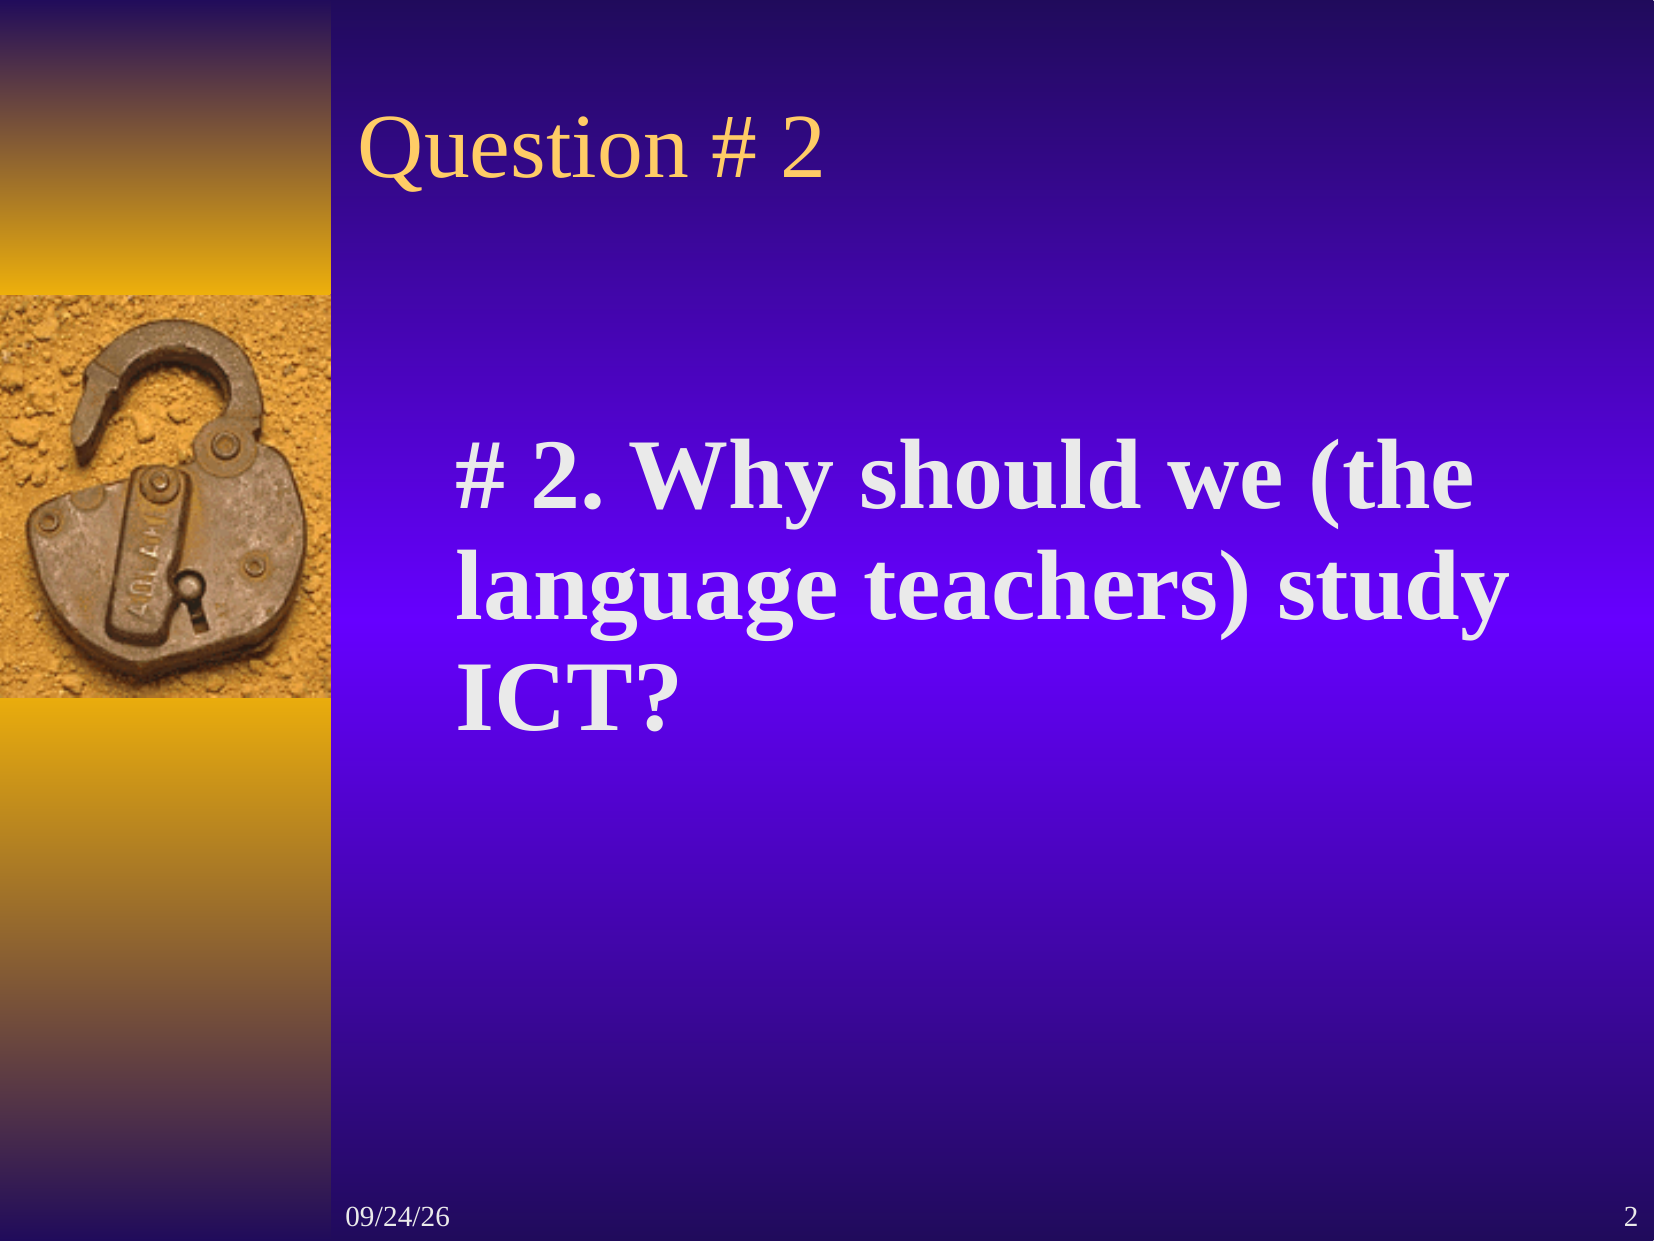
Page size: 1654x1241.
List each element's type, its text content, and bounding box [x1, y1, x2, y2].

subtitle # 2. Why should we (the language teachers) study ICT? [455, 292, 1628, 879]
picture [0, 295, 331, 698]
title Question # 2 [357, 65, 1172, 228]
